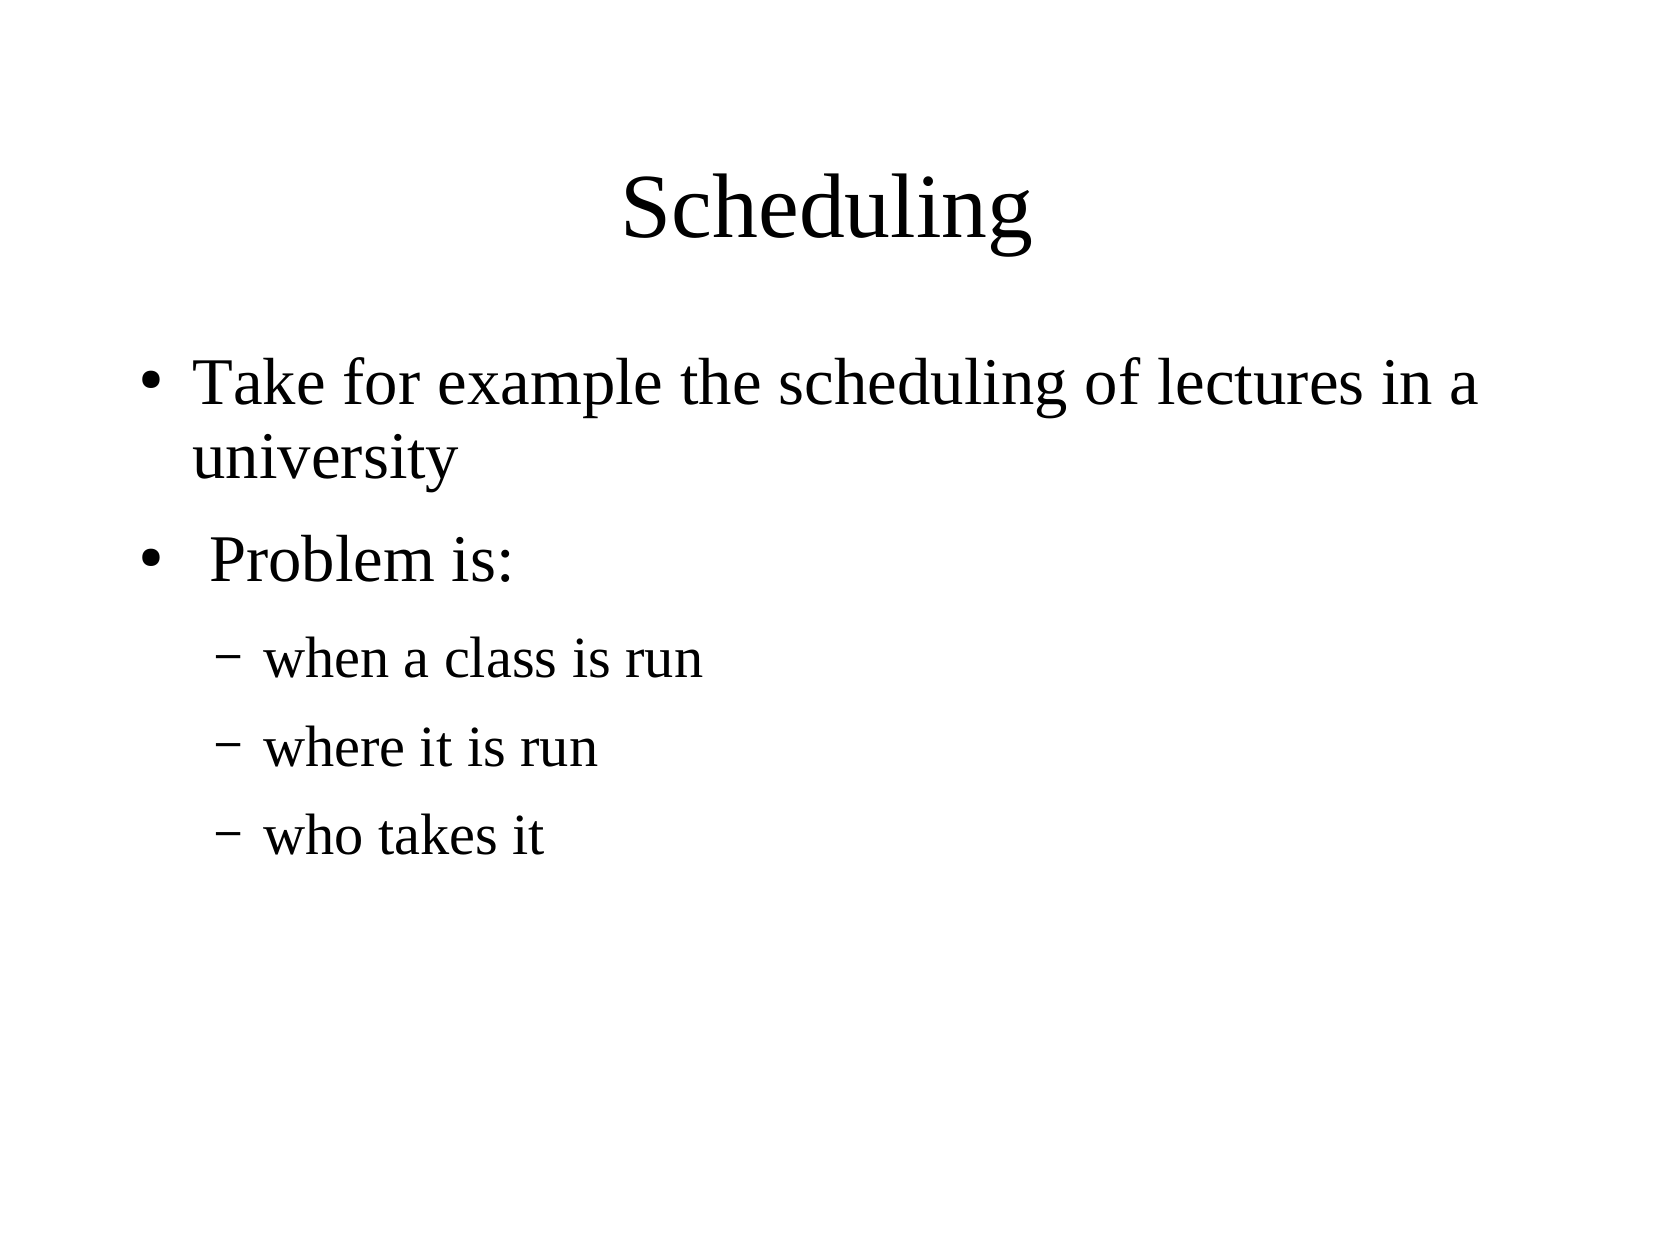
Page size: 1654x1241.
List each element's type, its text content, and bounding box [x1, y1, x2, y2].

list Take for example the scheduling of lectures in a university Problem is: when a class is run where it is run who takes it [121, 344, 1534, 1127]
title Scheduling [121, 102, 1534, 311]
